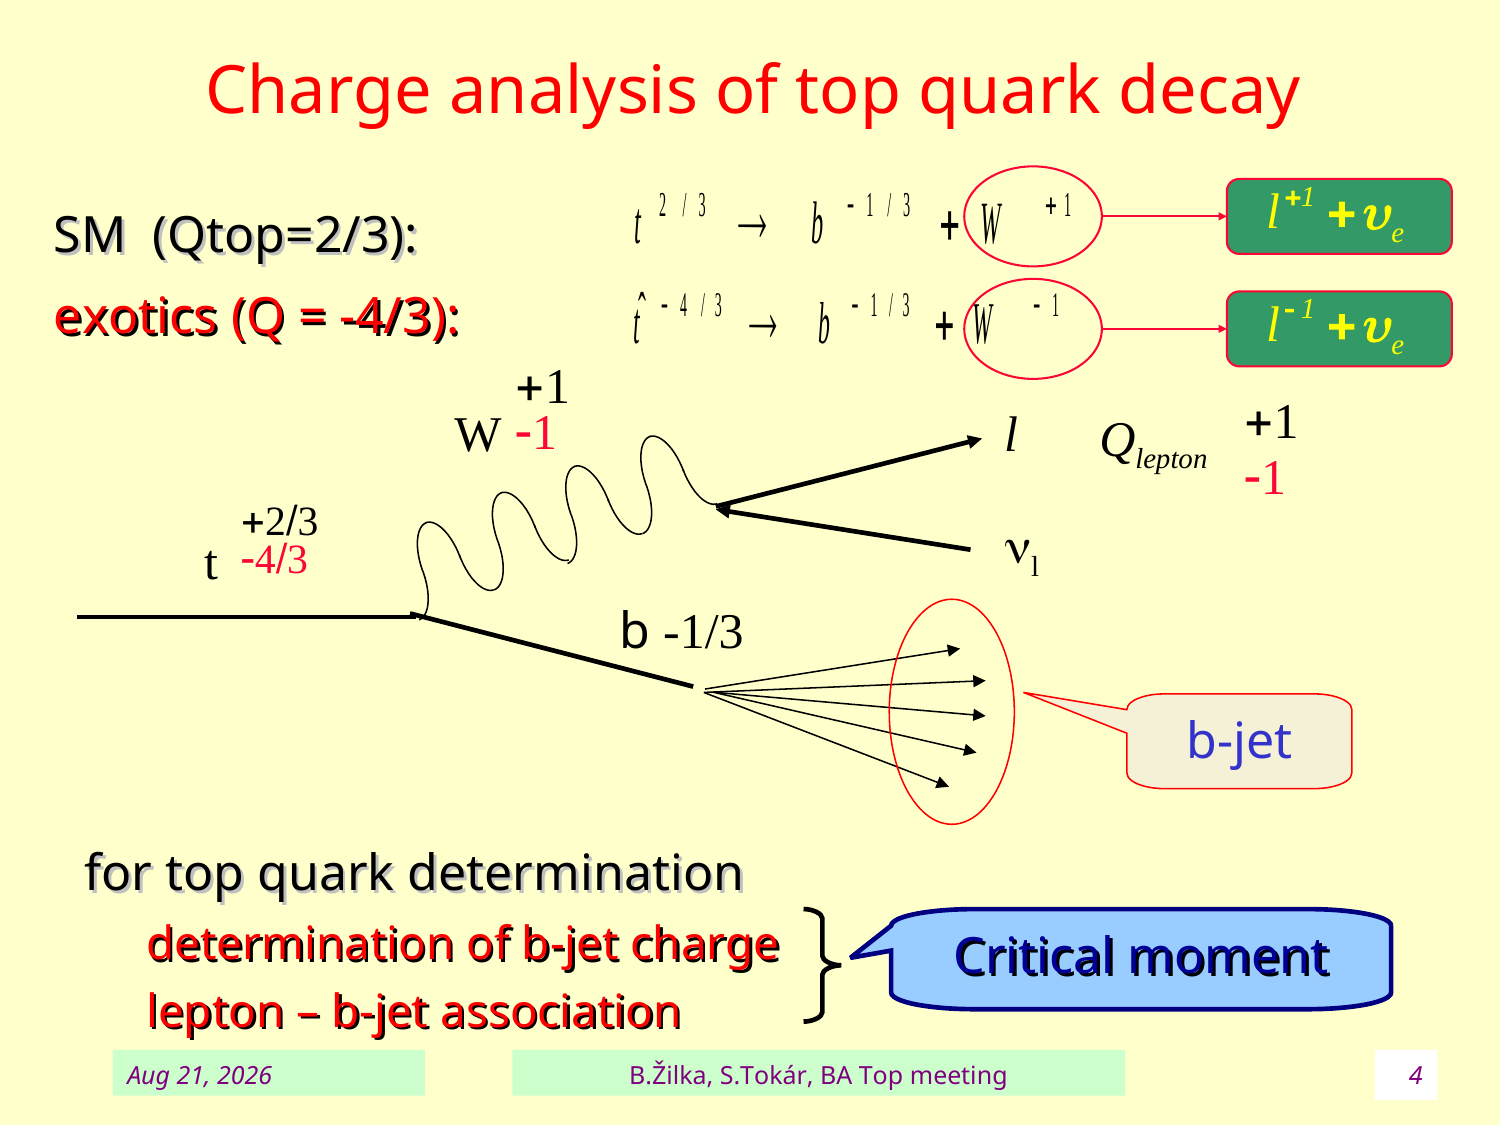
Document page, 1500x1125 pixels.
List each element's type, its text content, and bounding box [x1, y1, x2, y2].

text_box   [226, 499, 334, 591]
chart [1048, 278, 1076, 288]
chart [1264, 291, 1409, 361]
chart [626, 178, 992, 259]
text_box [1226, 178, 1452, 254]
chart [1264, 178, 1409, 248]
text_box Qlepton [1099, 411, 1208, 475]
text_box [1226, 291, 1452, 367]
chart [966, 280, 1076, 358]
text_box 1 1 [1229, 386, 1314, 513]
chart [966, 178, 1088, 259]
text_box W [439, 399, 517, 470]
title Charge analysis of top quark decay [41, 0, 1467, 175]
list SM (Qtop=2/3): exotics (Q = -4/3): [39, 191, 609, 379]
chart [1074, 249, 1088, 259]
text_box l [989, 399, 1034, 470]
text_box b-jet [1023, 692, 1352, 789]
text_box t [189, 527, 234, 599]
chart [626, 278, 1018, 358]
text_box Critical moment [850, 909, 1392, 1010]
text_box l [990, 511, 1054, 591]
text_box b -1/3 [605, 586, 759, 671]
text_box   [501, 361, 586, 469]
text_box for top quark determination determination of b-jet charge lepton – b-jet association [56, 834, 795, 1047]
